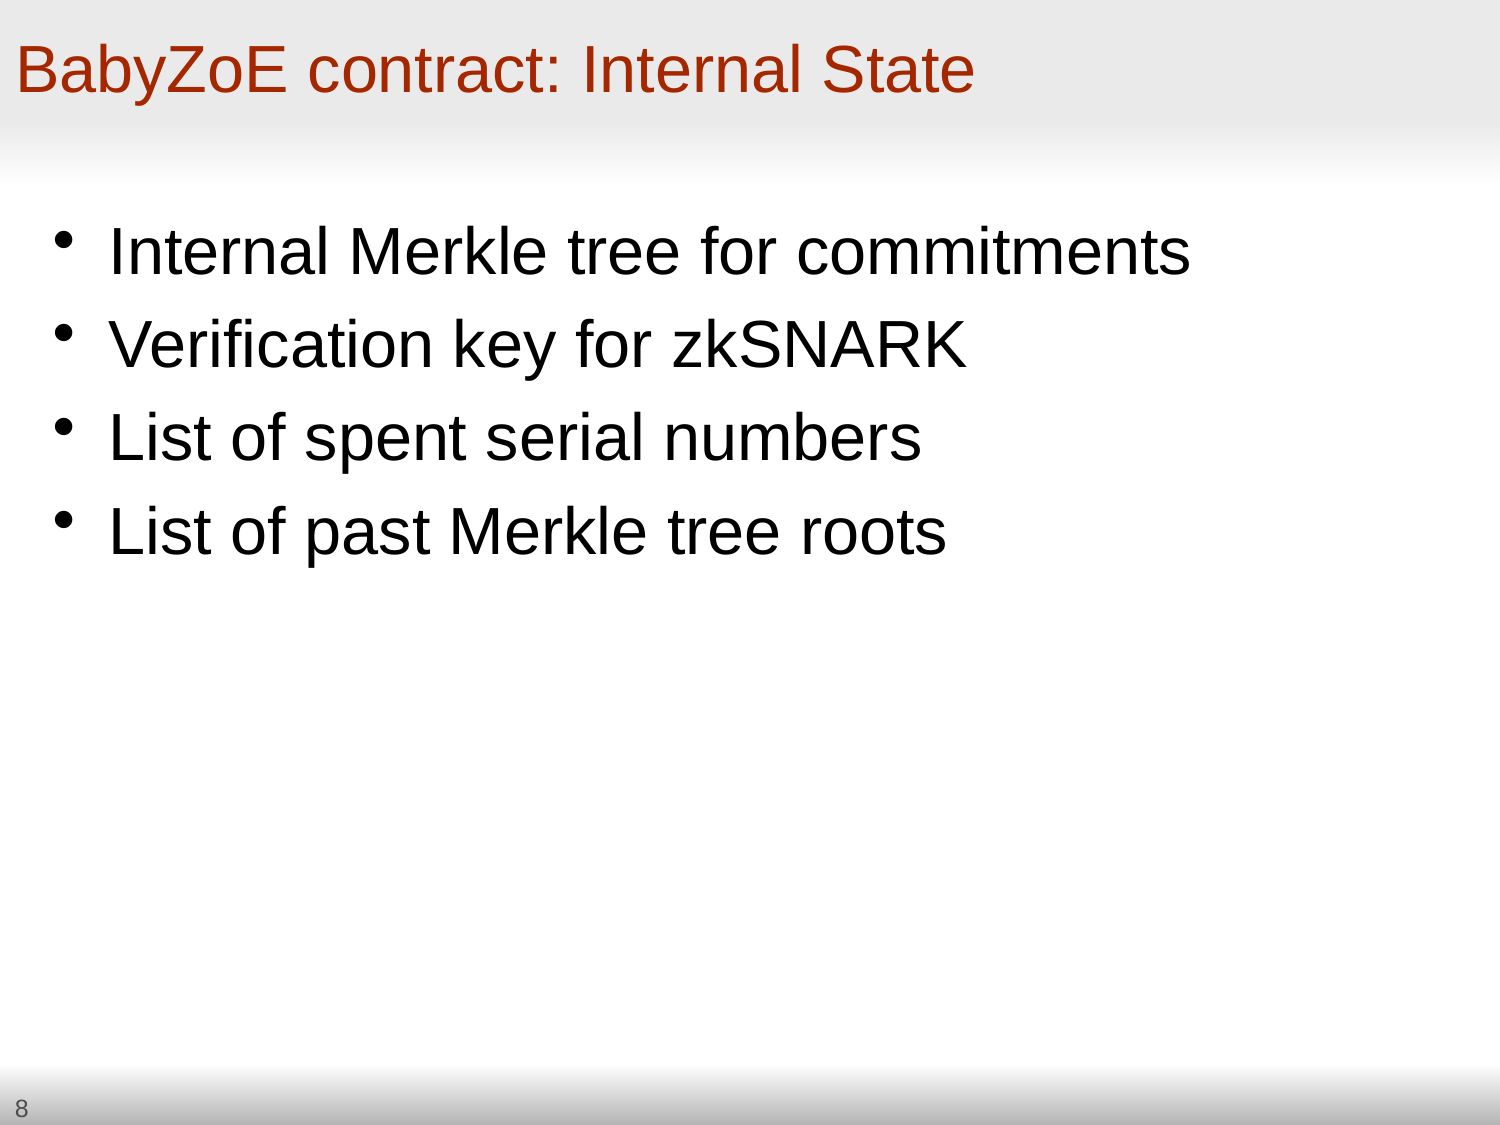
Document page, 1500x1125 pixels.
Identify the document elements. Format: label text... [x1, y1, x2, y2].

list Internal Merkle tree for commitments Verification key for zkSNARK List of spent serial numbers List of past Merkle tree roots [37, 200, 1475, 1025]
title BabyZoE contract: Internal State [0, 3, 1500, 141]
